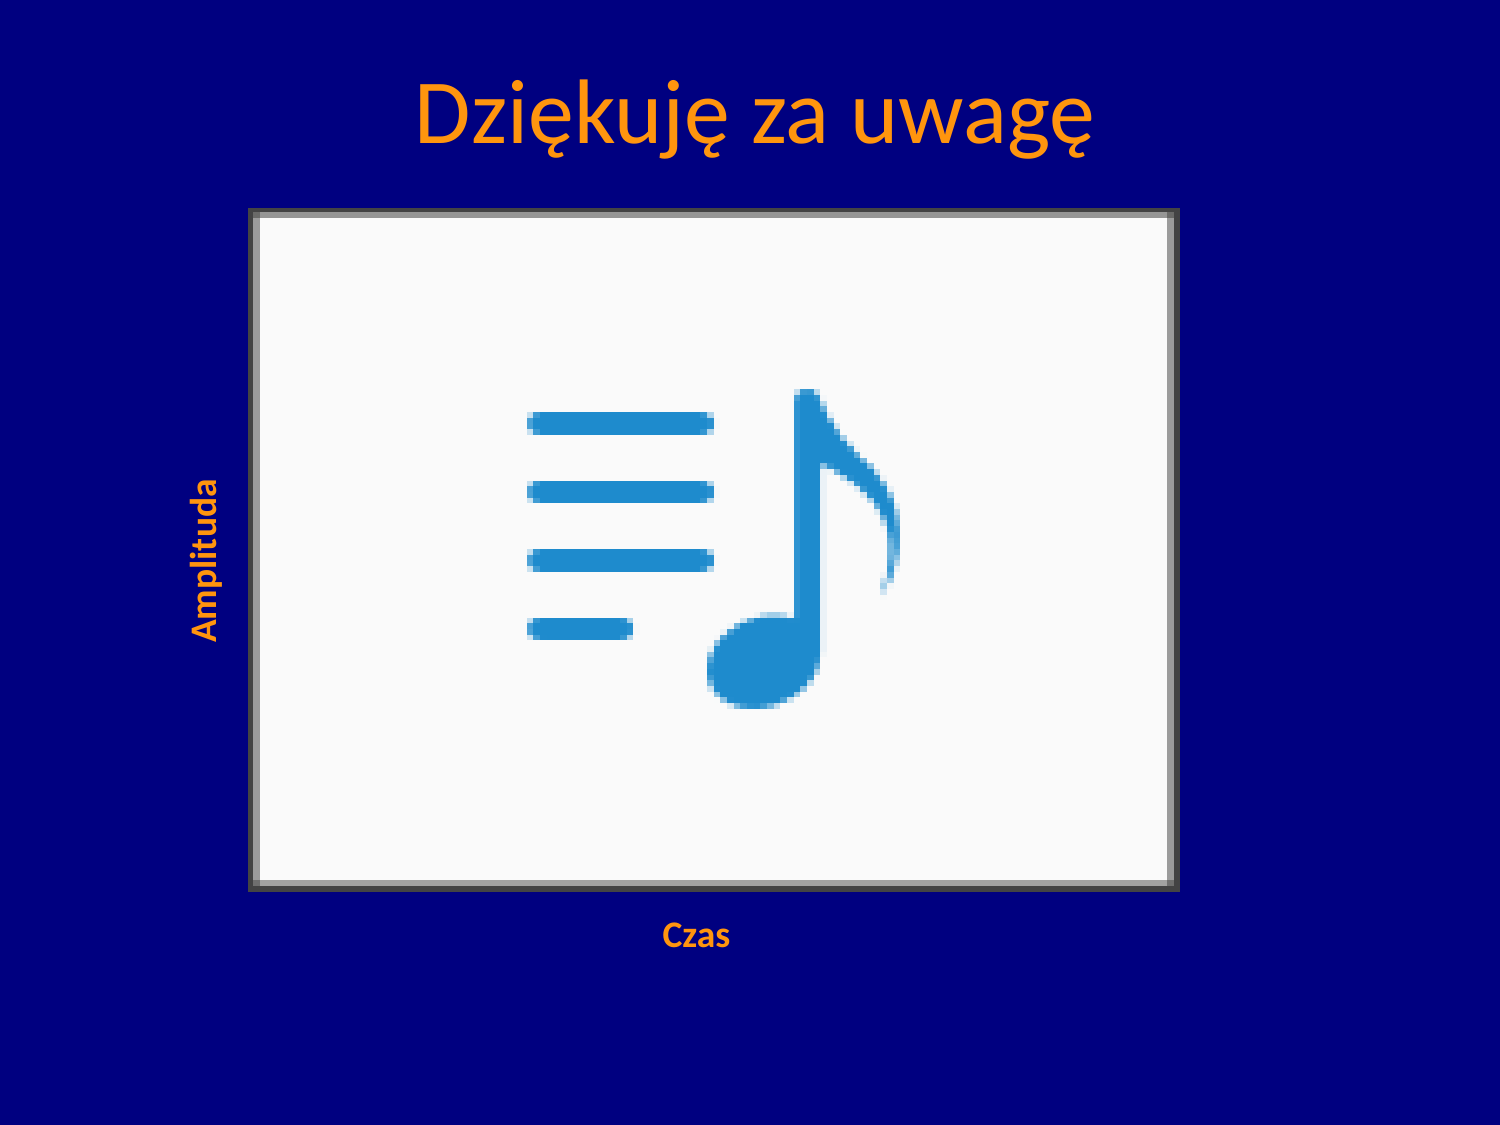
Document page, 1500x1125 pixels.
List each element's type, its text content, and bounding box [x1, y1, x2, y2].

title Dziękuję za uwagę [118, 0, 1394, 242]
title Czas [620, 915, 773, 962]
title Amplituda [177, 206, 237, 916]
text_box [247, 206, 1182, 893]
